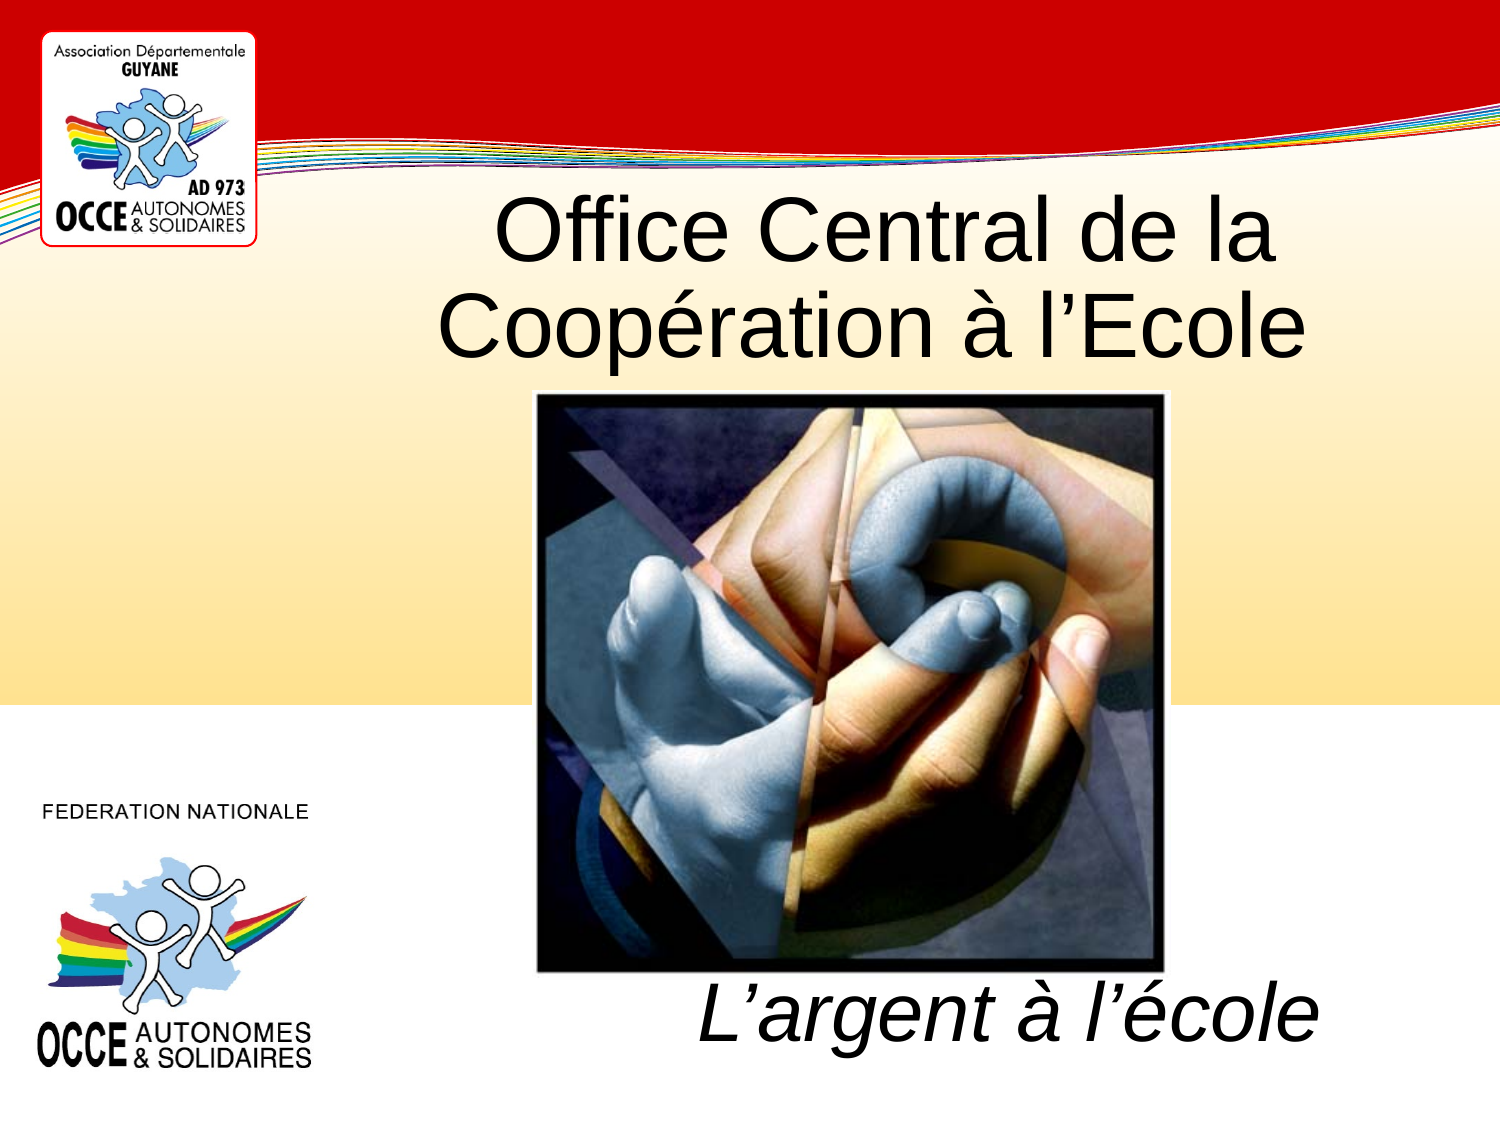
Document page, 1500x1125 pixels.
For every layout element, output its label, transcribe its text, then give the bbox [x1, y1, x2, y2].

picture [532, 390, 1171, 978]
list L’argent à l’école [572, 964, 1447, 1083]
picture [54, 44, 245, 234]
title Office Central de la Coopération à l’Ecole [360, 177, 1412, 385]
picture [29, 798, 320, 1078]
